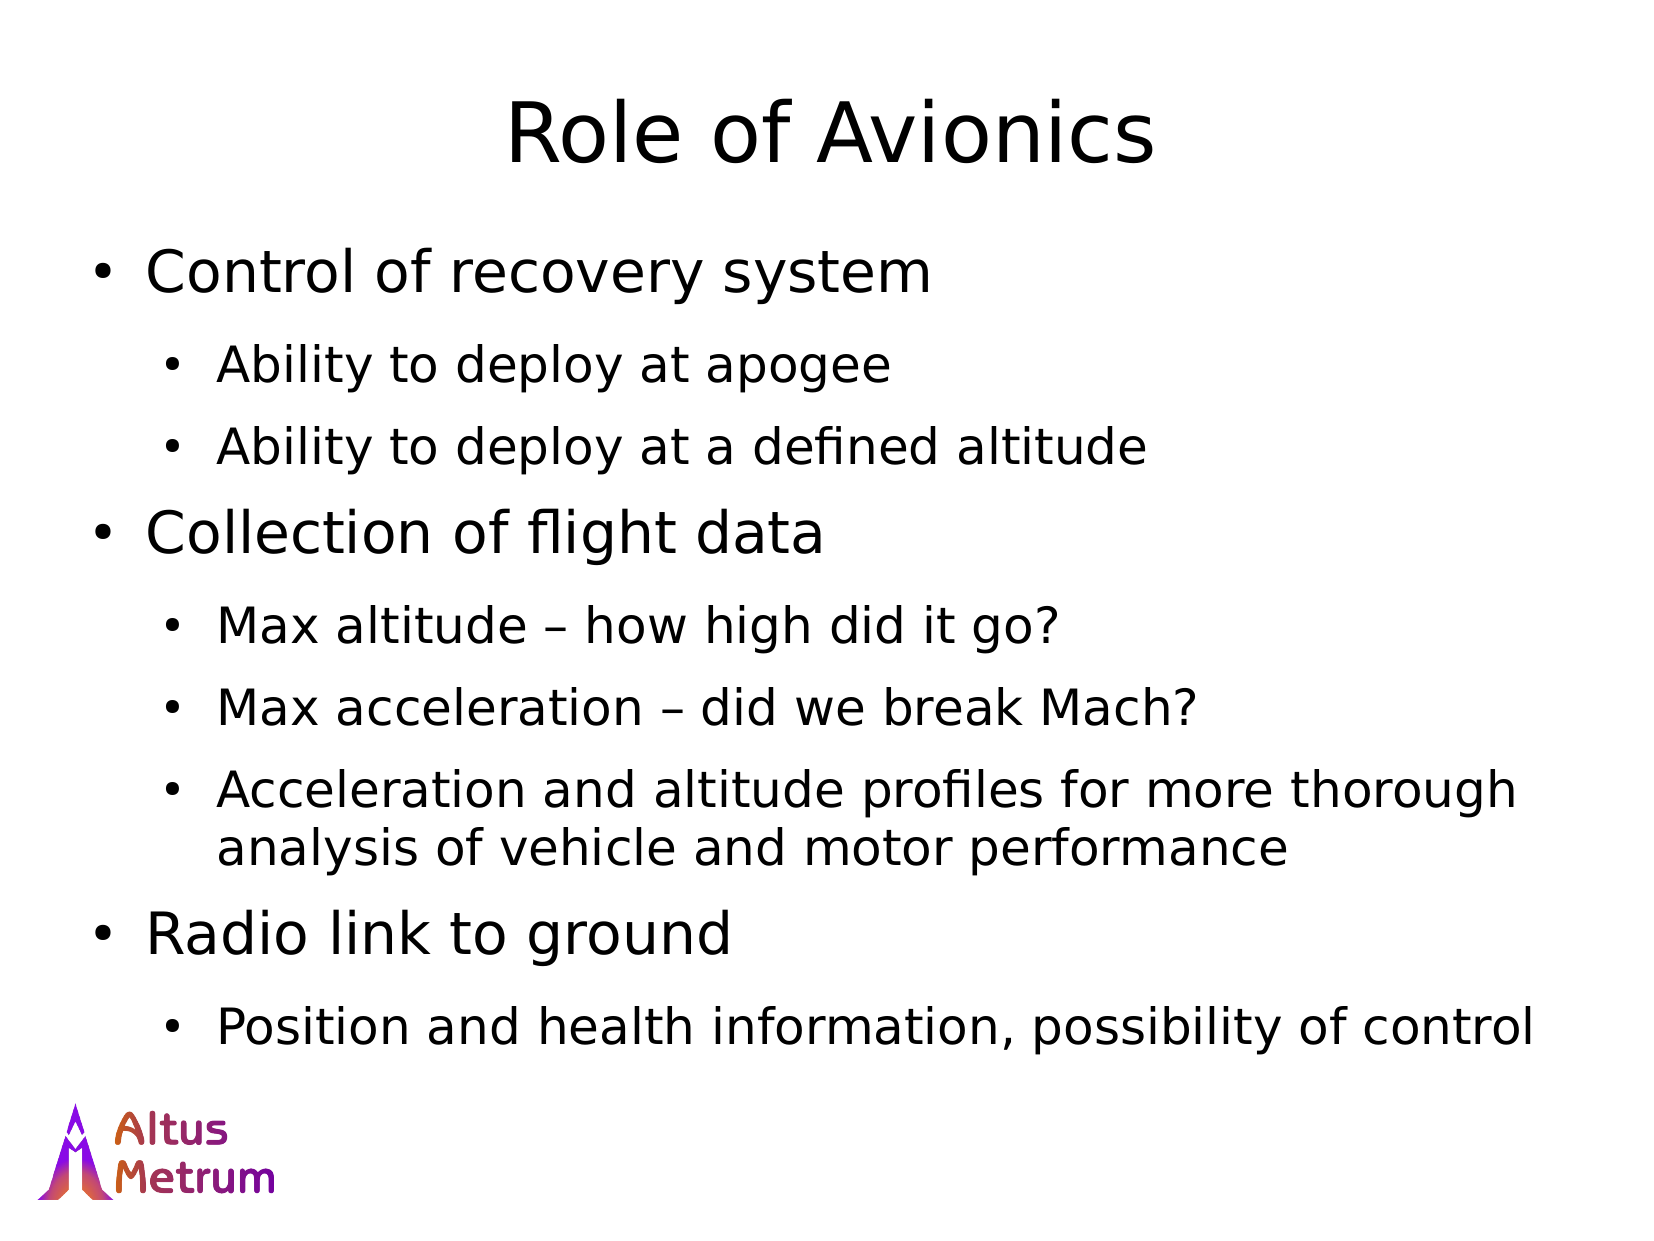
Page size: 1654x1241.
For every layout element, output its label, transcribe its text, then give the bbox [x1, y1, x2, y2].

list Control of recovery system Ability to deploy at apogee Ability to deploy at a defined altitude Collection of flight data Max altitude – how high did it go? Max acceleration – did we break Mach? Acceleration and altitude profiles for more thorough analysis of vehicle and motor performance Radio link to ground Position and health information, possibility of control [75, 238, 1564, 1126]
title Role of Avionics [86, 37, 1576, 230]
picture [37, 1103, 274, 1200]
